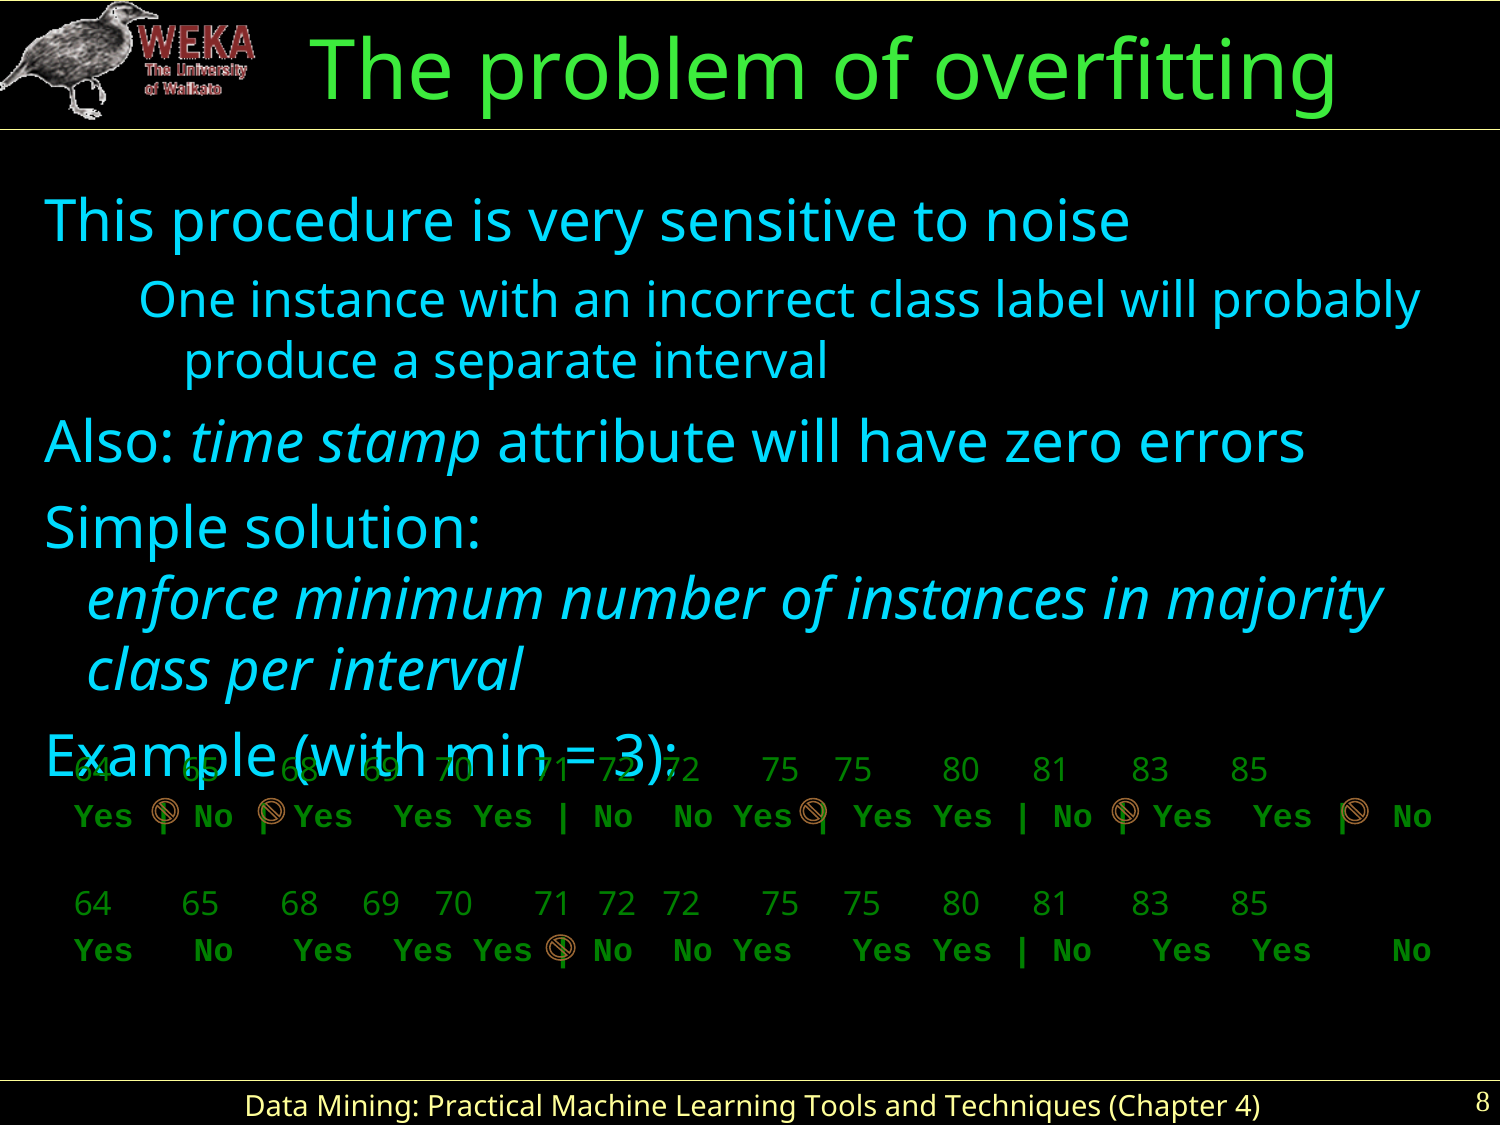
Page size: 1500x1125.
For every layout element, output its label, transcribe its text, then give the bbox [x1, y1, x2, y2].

text_box 64 65 68 69 70 71 72 72 75 75 80 81 83 85 Yes No Yes Yes Yes | No No Yes Yes Yes | No Yes Yes No [59, 872, 1477, 976]
picture [0, 1, 266, 129]
title The problem of overfitting [295, 0, 1500, 148]
text_box 64 65 68 69 70 71 72 72 75 75 80 81 83 85 Yes | No | Yes Yes Yes | No No Yes | Yes Yes | No | Yes Yes | No [58, 738, 1451, 842]
text_box This procedure is very sensitive to noise One instance with an incorrect class label will probably produce a separate interval Also: time stamp attribute will have zero errors Simple solution: enforce minimum number of instances in majority class per interval Example (with min = 3): [29, 177, 1477, 853]
